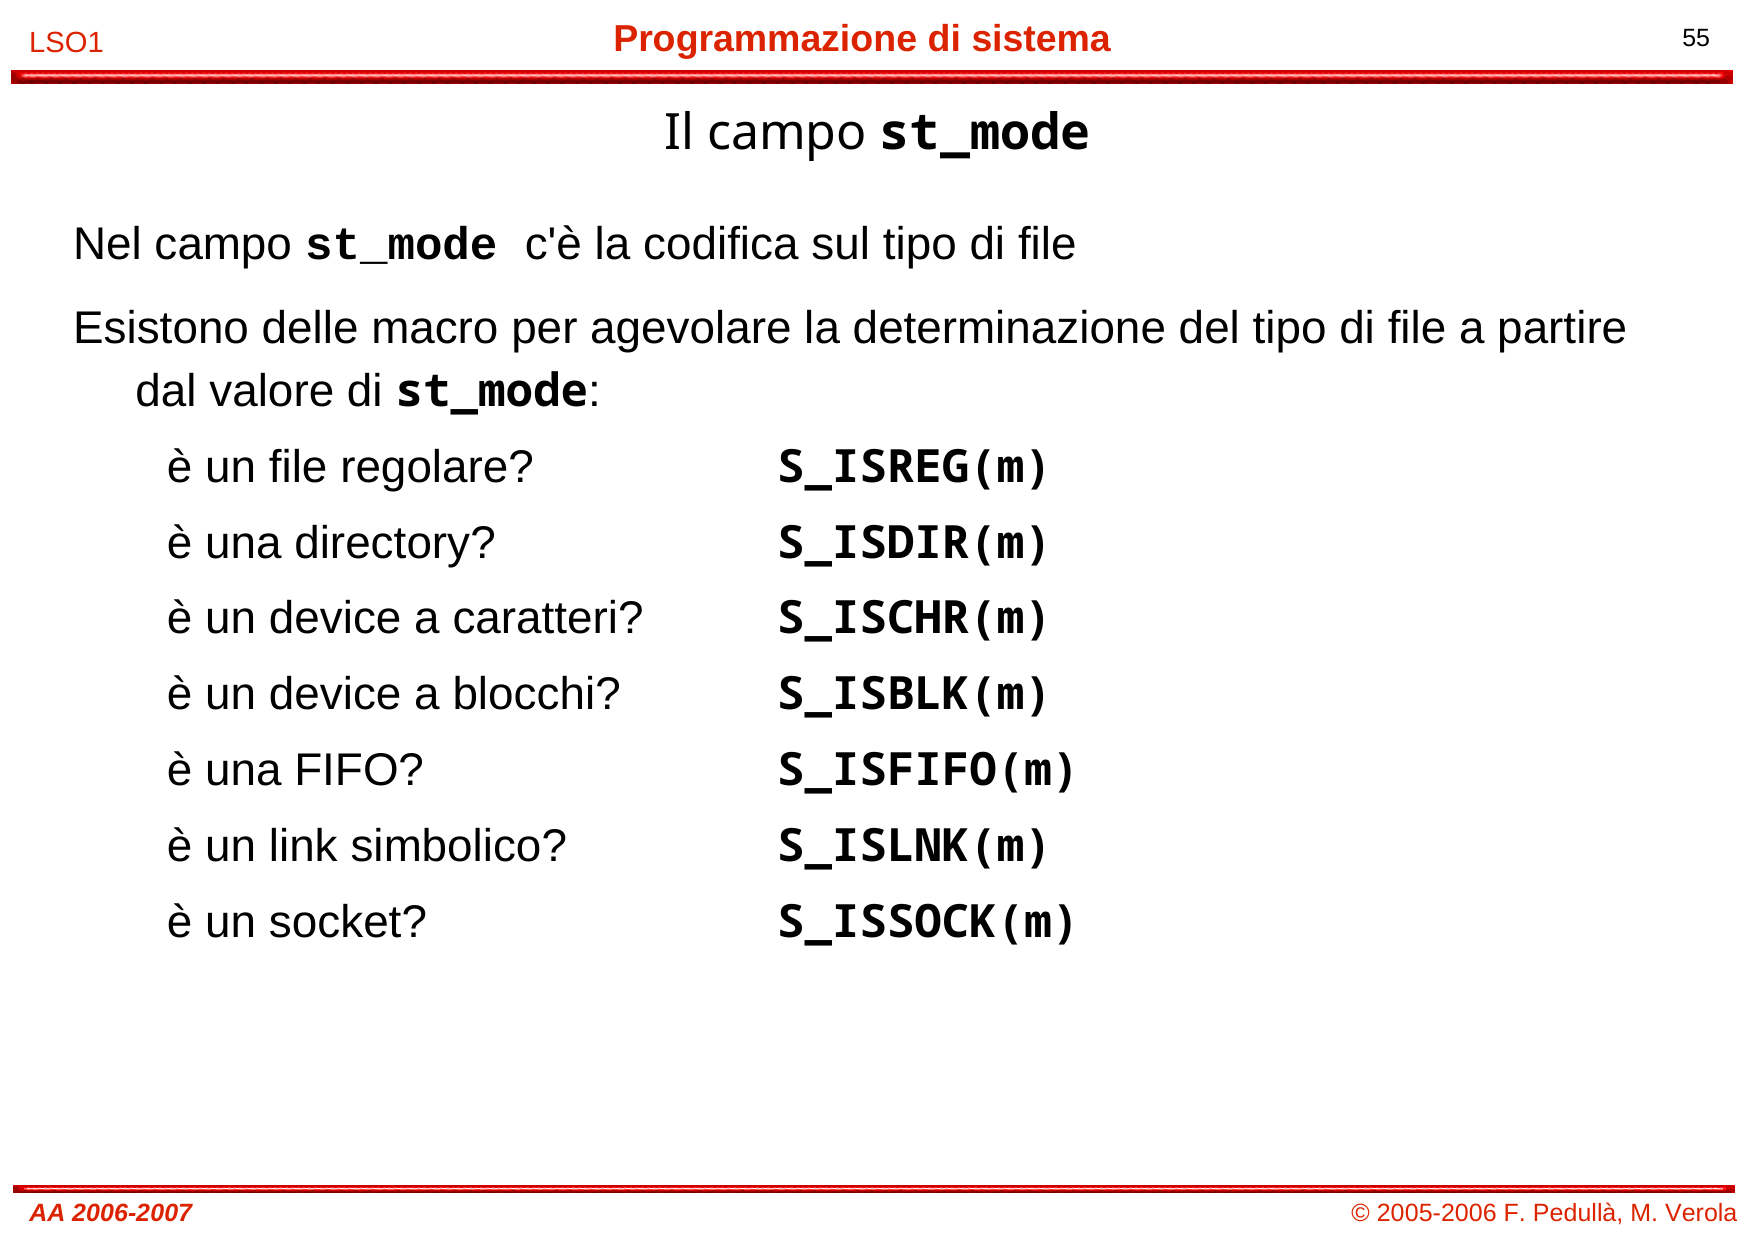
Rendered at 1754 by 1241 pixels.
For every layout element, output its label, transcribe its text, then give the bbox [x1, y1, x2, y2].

title Il campo st_mode [436, 84, 1319, 180]
list Nel campo st_mode c'è la codifica sul tipo di file Esistono delle macro per agevolare la determinazione del tipo di file a partire dal valore di st_mode: è un file regolare? S_ISREG(m) è una directory? S_ISDIR(m) è un device a caratteri? S_ISCHR(m) è un device a blocchi? S_ISBLK(m) è una FIFO? S_ISFIFO(m) è un link simbolico? S_ISLNK(m) è un socket? S_ISSOCK(m) [58, 206, 1696, 1147]
picture [11, 70, 1733, 84]
picture [13, 1185, 1735, 1193]
